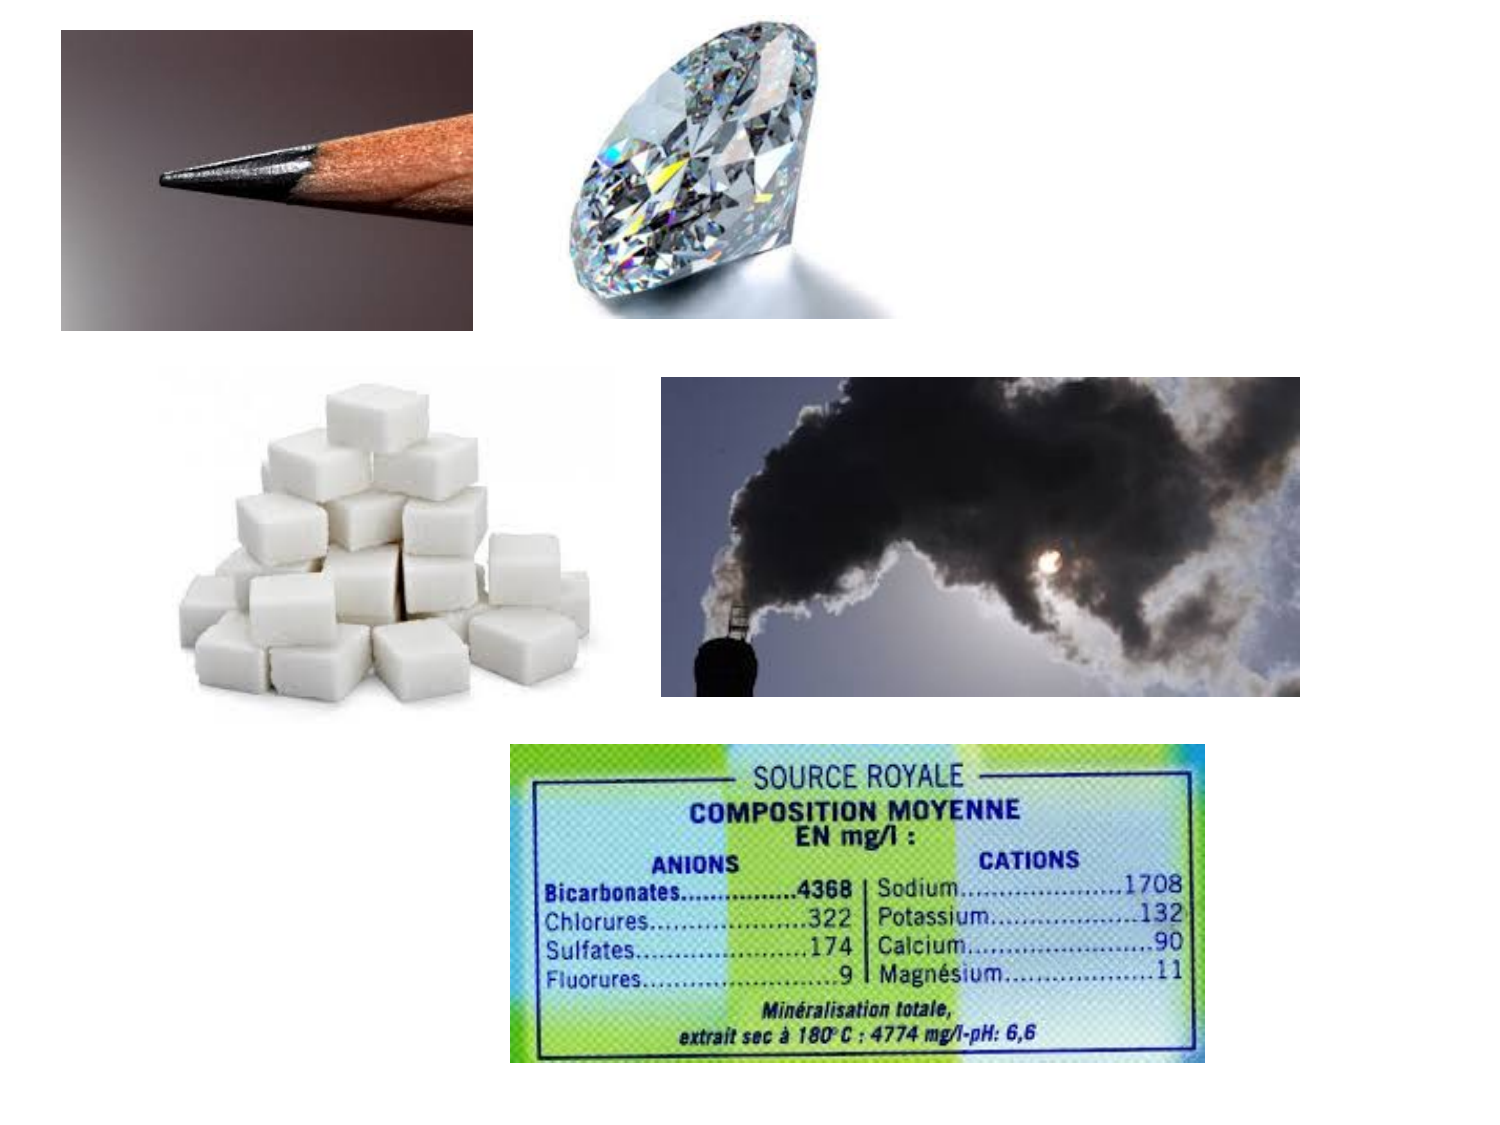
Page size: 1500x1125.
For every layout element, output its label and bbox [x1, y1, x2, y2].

picture [158, 366, 615, 724]
picture [661, 377, 1300, 697]
picture [510, 744, 1205, 1063]
picture [496, 15, 903, 319]
picture [61, 30, 473, 331]
